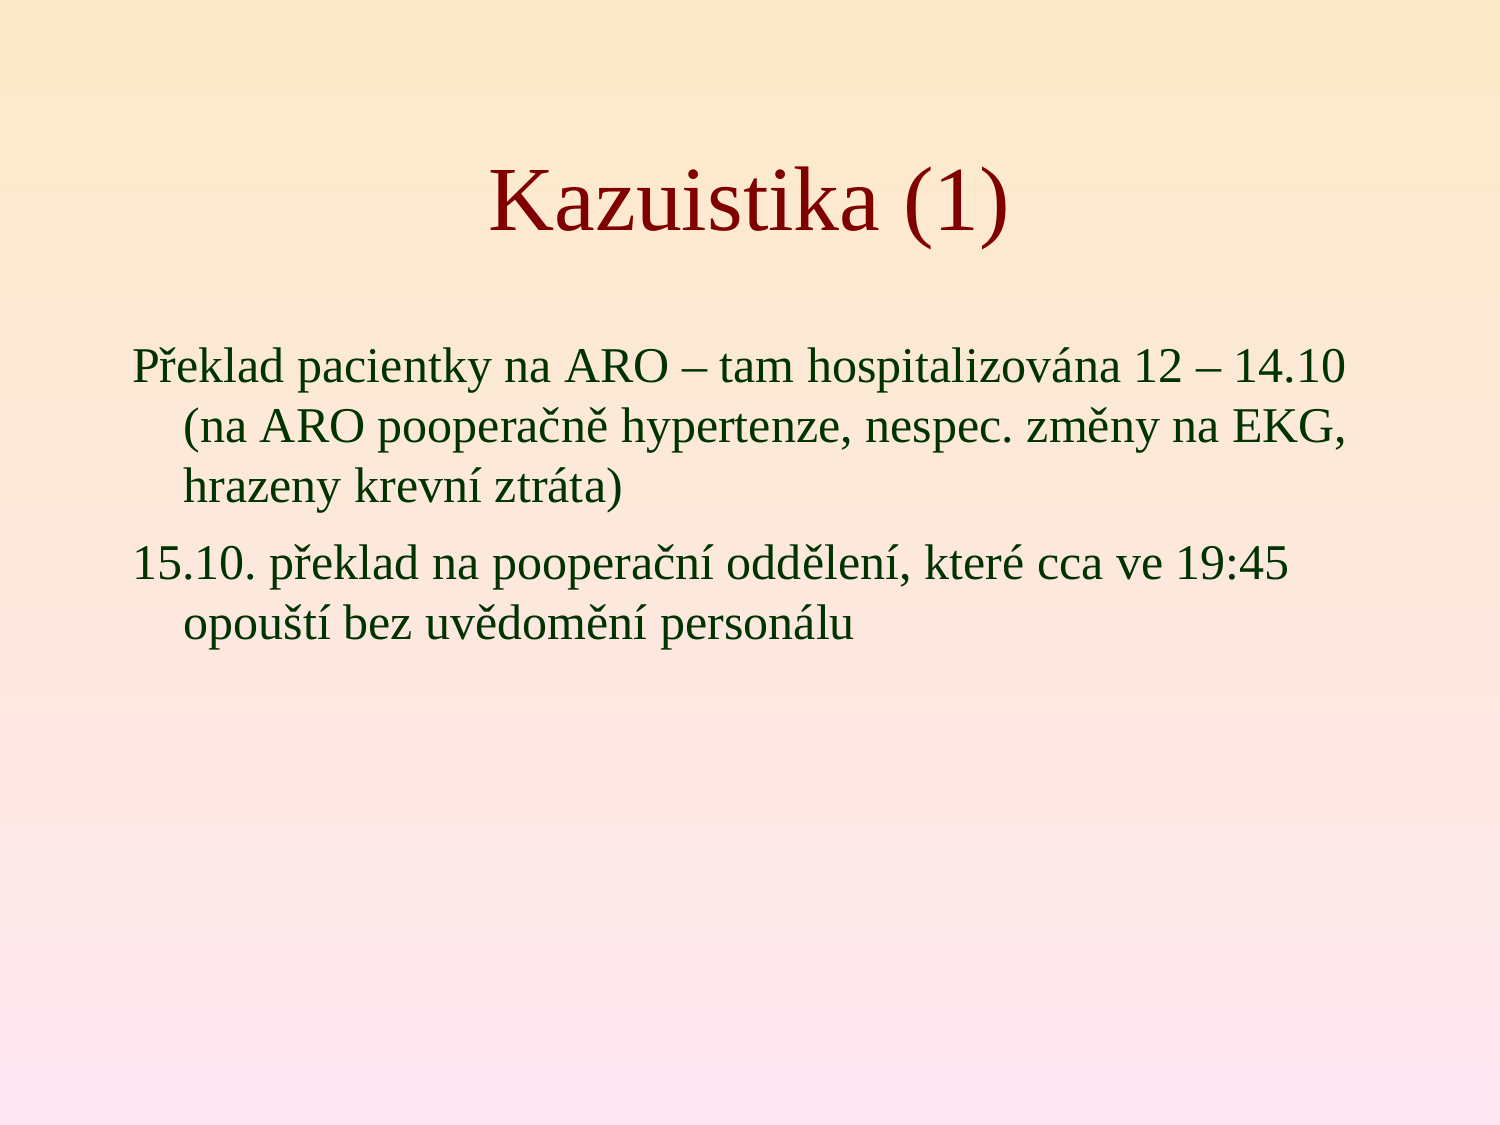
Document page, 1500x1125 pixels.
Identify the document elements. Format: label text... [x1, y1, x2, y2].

title Kazuistika (1) [112, 99, 1388, 288]
list Překlad pacientky na ARO – tam hospitalizována 12 – 14.10 (na ARO pooperačně hypertenze, nespec. změny na EKG, hrazeny krevní ztráta) 15.10. překlad na pooperační oddělení, které cca ve 19:45 opouští bez uvědomění personálu [112, 324, 1388, 1000]
